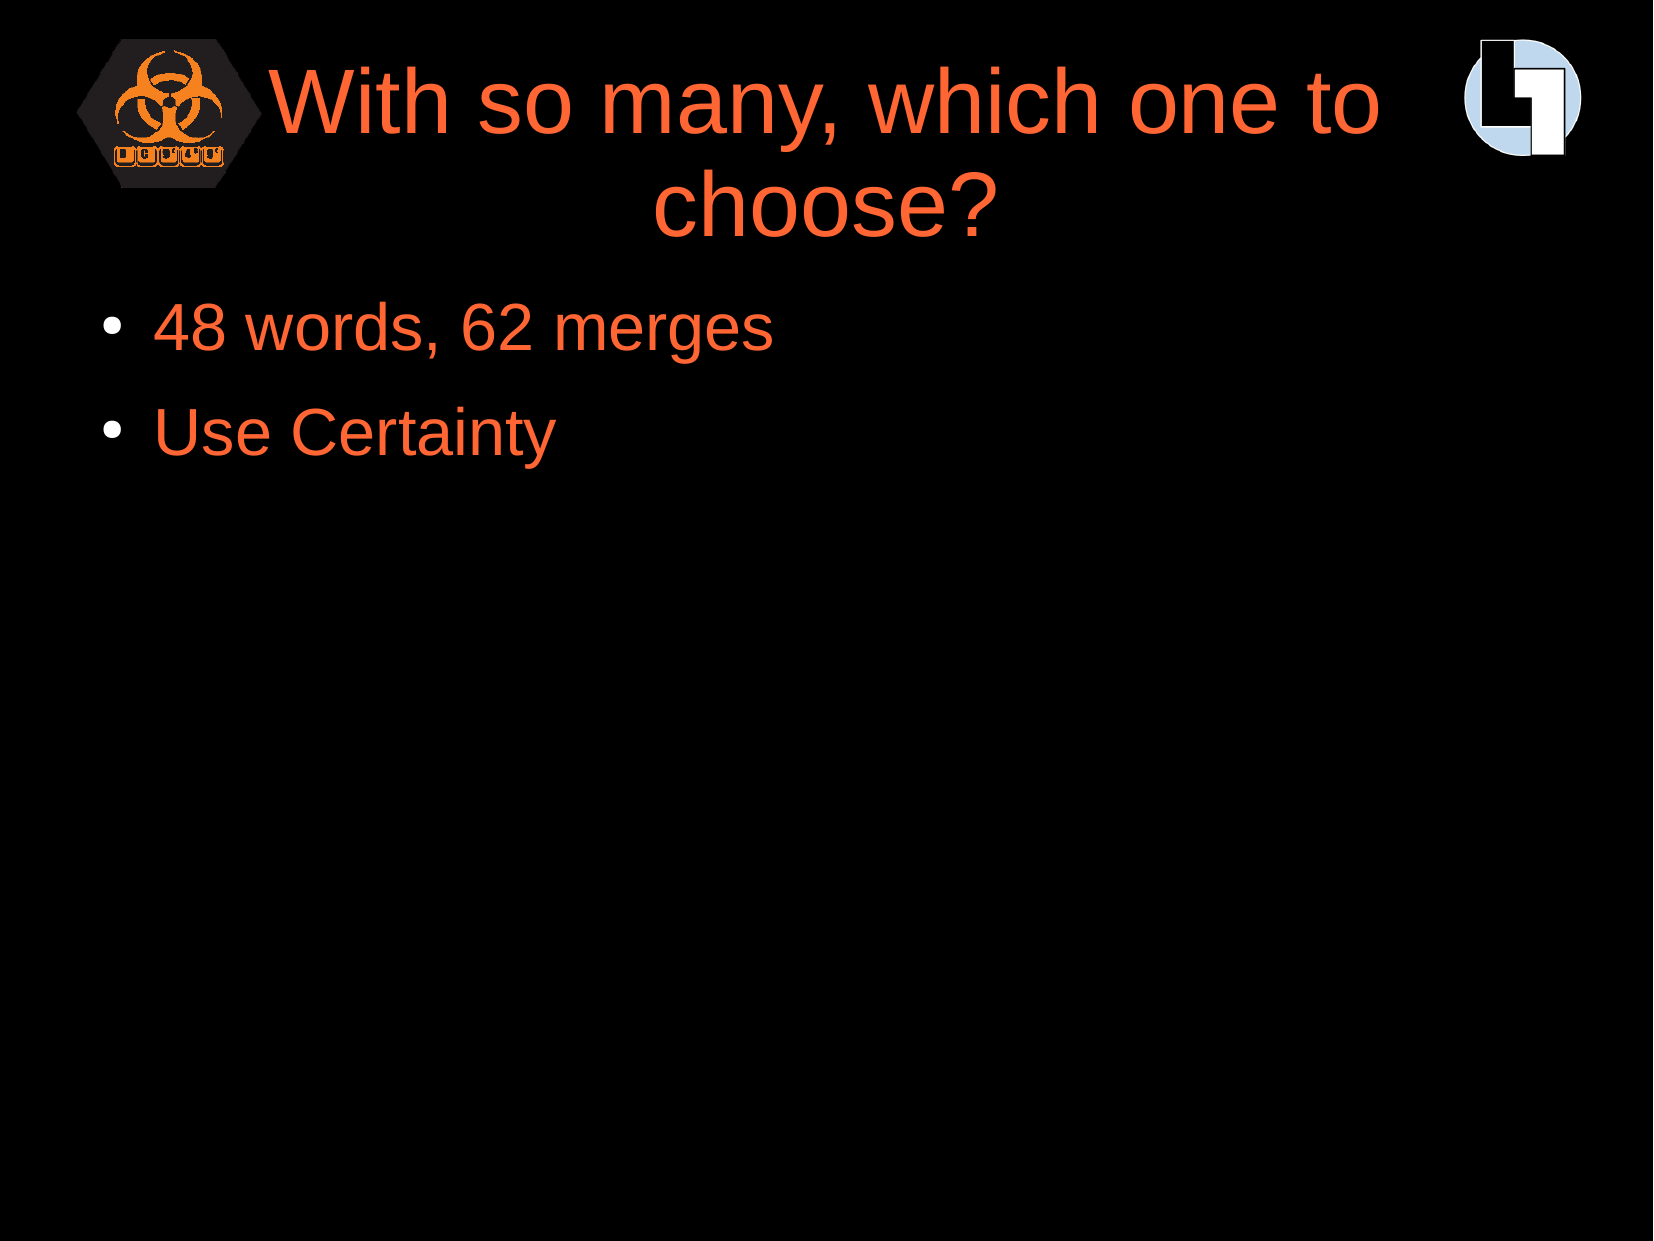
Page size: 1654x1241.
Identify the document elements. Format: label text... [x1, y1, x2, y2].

picture [75, 37, 263, 188]
list 48 words, 62 merges Use Certainty [82, 290, 1571, 1109]
title With so many, which one to choose? [82, 49, 1571, 257]
picture [1462, 37, 1583, 158]
